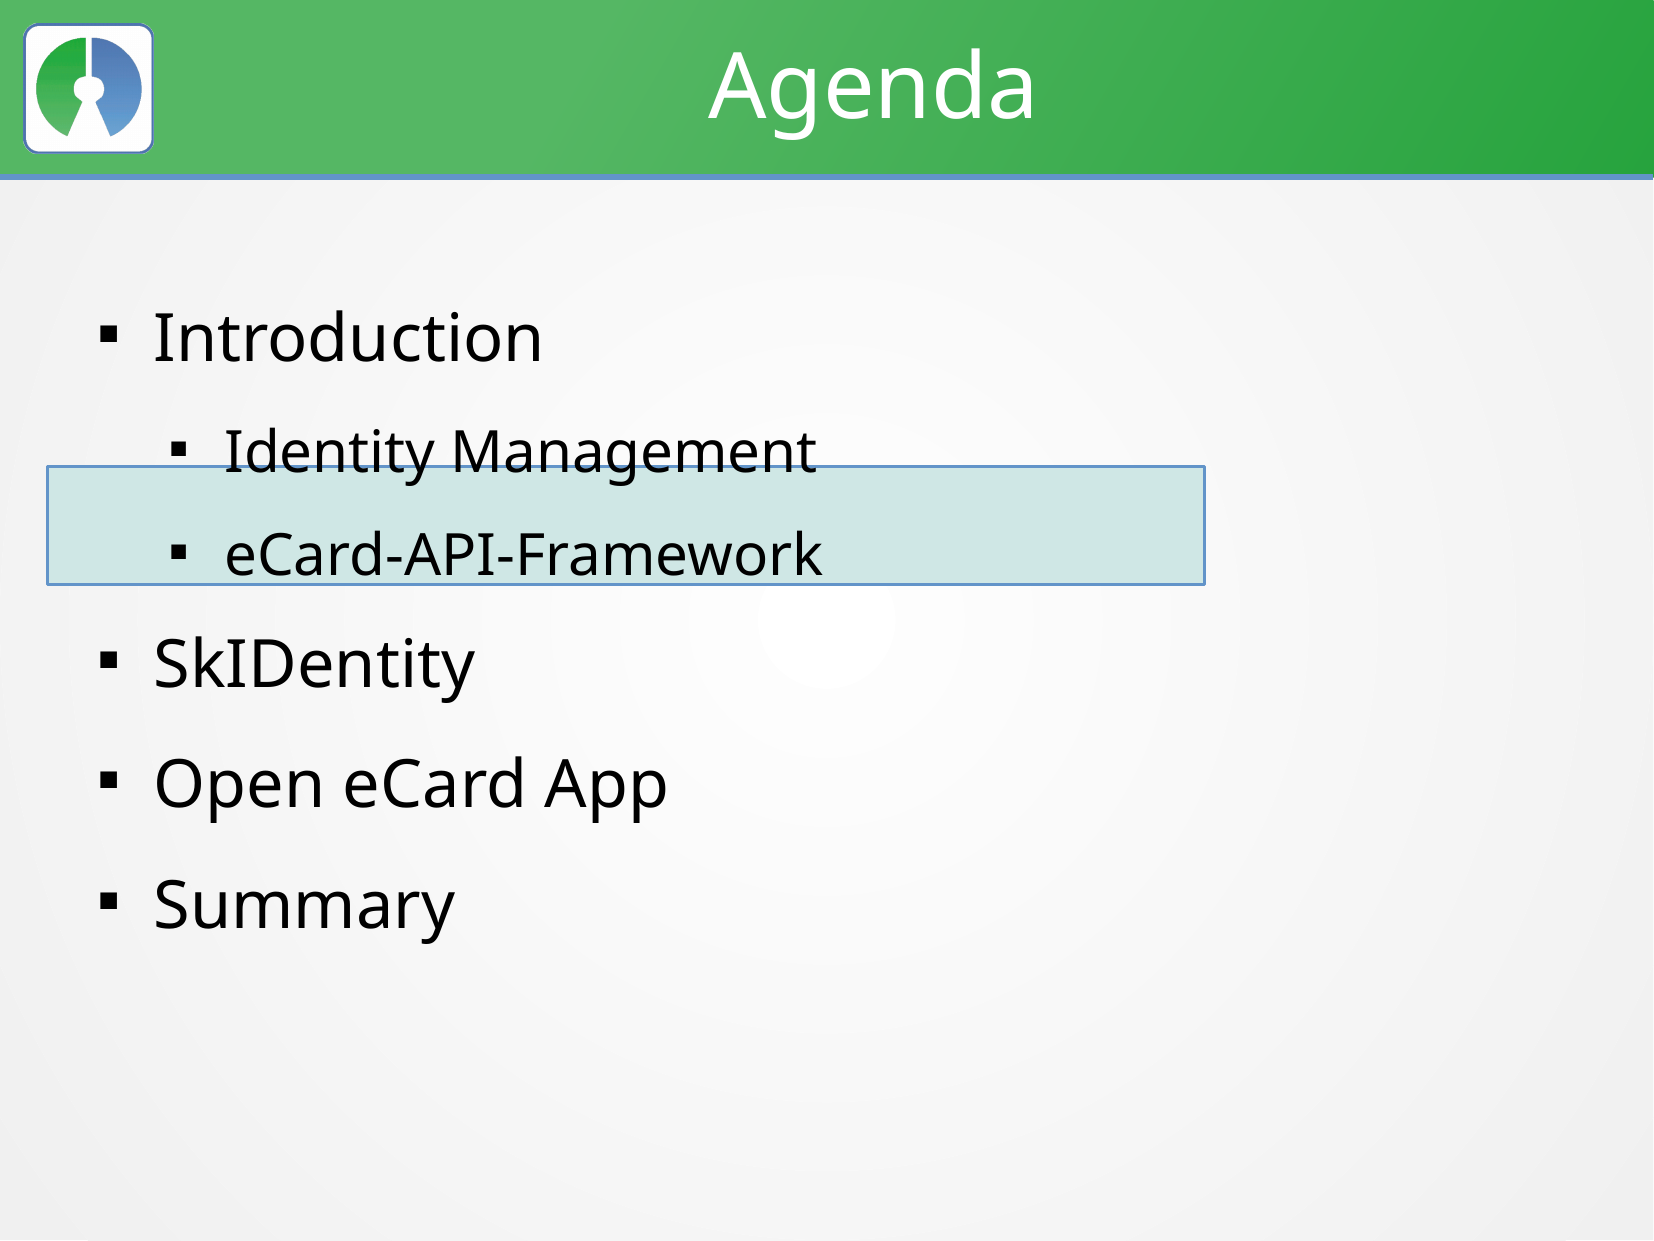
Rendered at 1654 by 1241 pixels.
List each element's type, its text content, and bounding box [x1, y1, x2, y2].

picture [23, 23, 154, 154]
list Introduction Identity Management eCard-API-Framework SkIDentity Open eCard App Summary [82, 290, 1571, 1010]
text_box [47, 466, 82, 585]
title Agenda [177, 11, 1571, 154]
